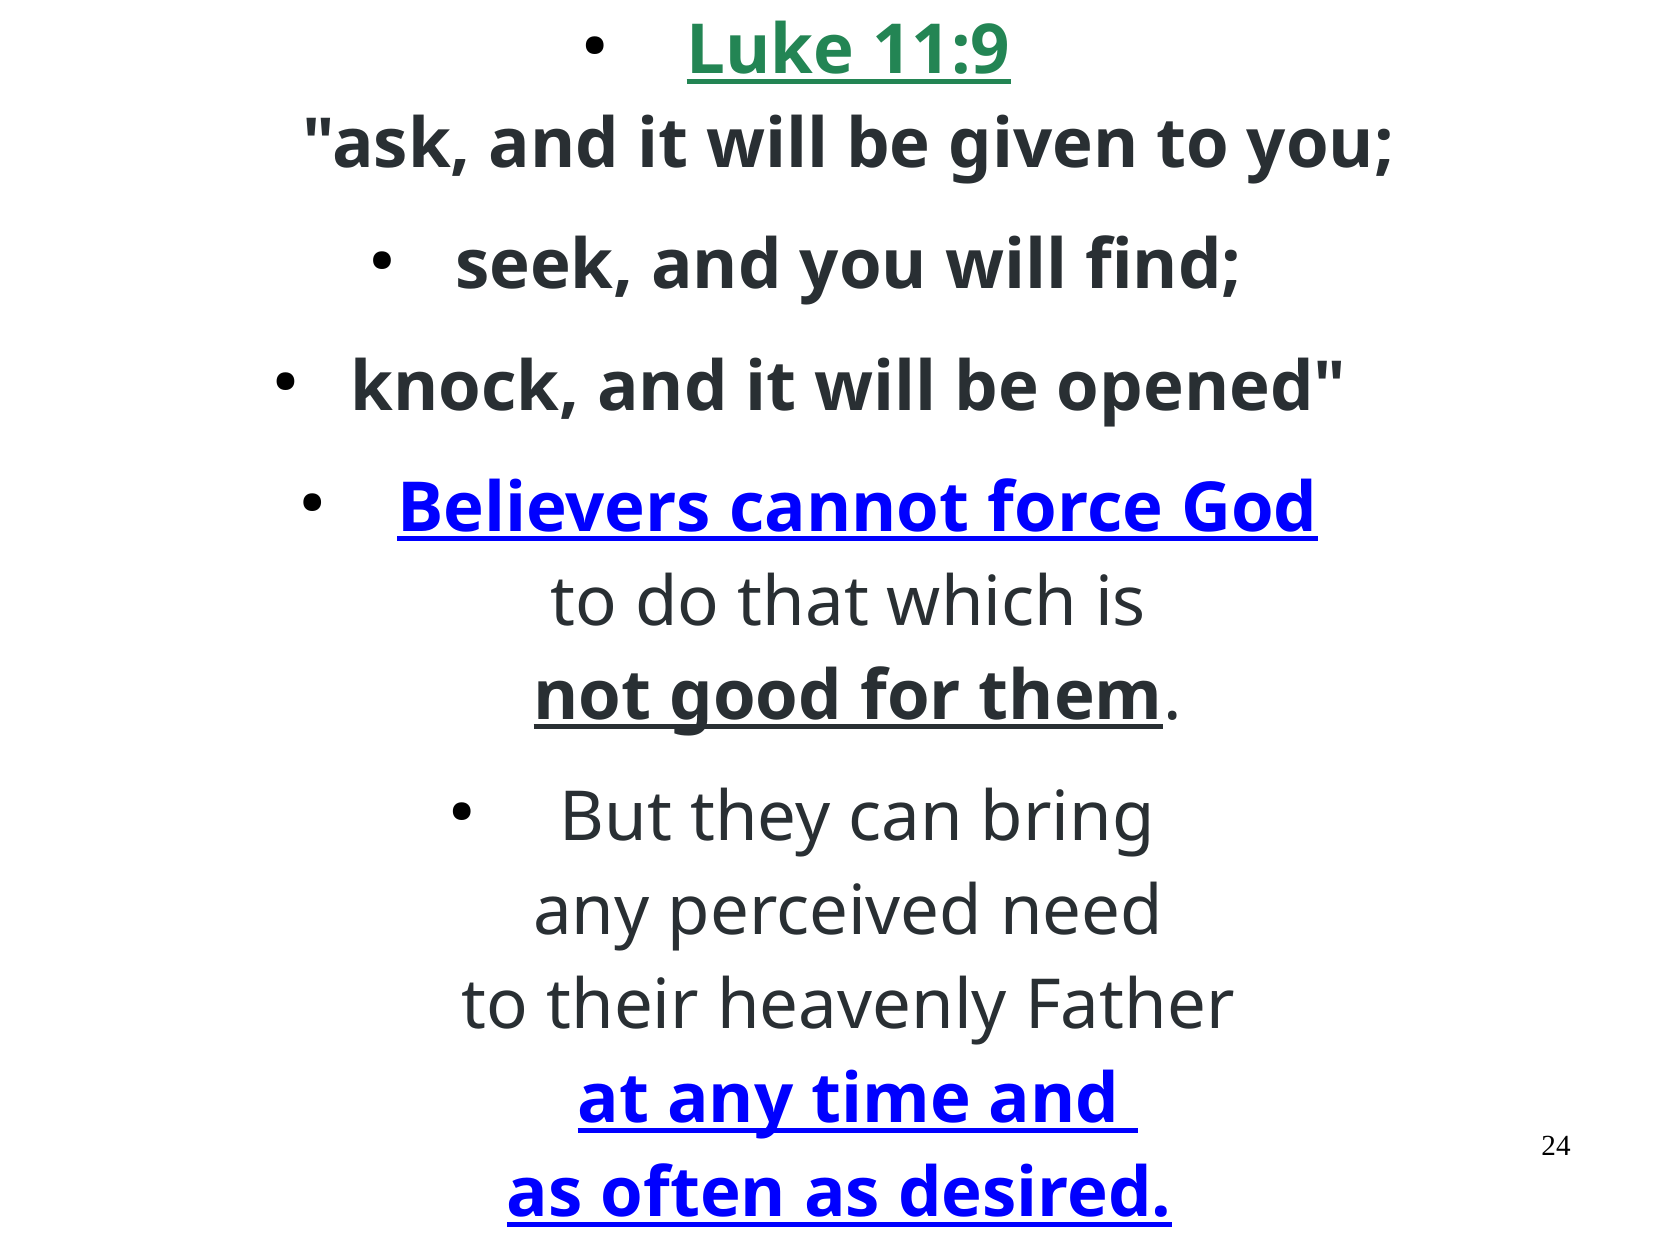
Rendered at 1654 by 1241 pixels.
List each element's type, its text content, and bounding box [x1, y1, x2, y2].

list Luke 11:9 "ask, and it will be given to you; seek, and you will find; knock, and it will be opened" Believers cannot force God to do that which is not good for them. But they can bring any perceived need to their heavenly Father at any time and as often as desired. [0, 0, 1651, 1238]
